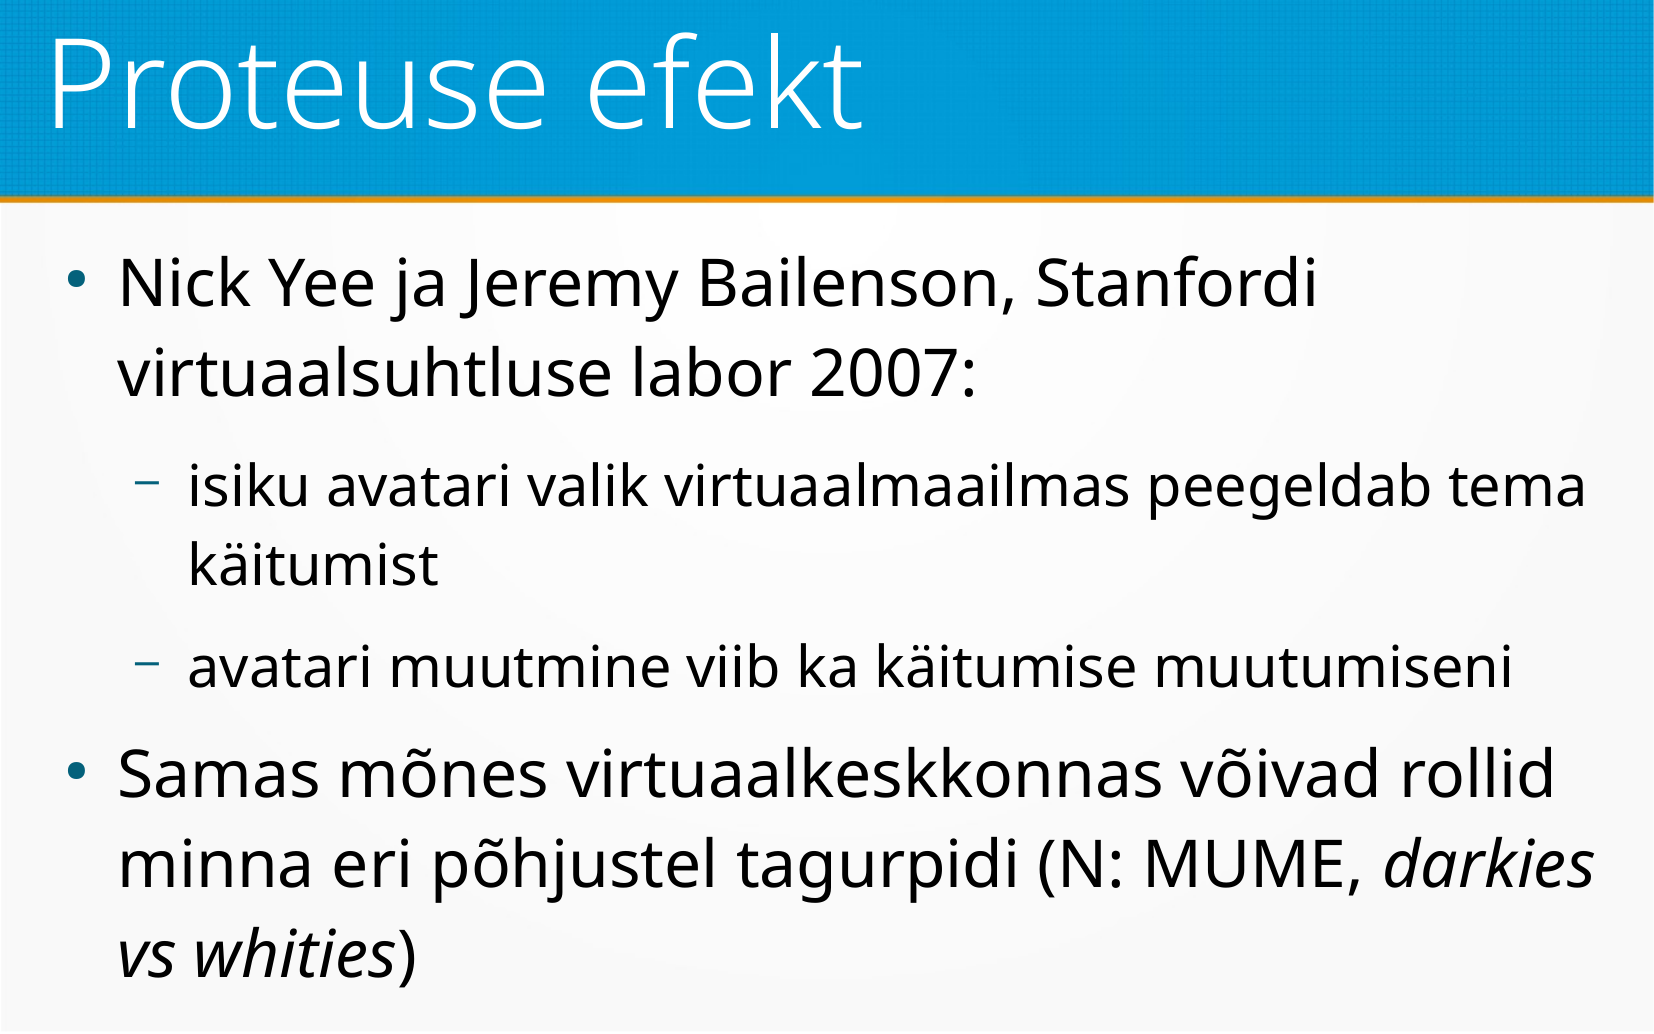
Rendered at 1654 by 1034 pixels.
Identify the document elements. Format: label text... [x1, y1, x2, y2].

title Proteuse efekt [43, 0, 1619, 166]
list Nick Yee ja Jeremy Bailenson, Stanfordi virtuaalsuhtluse labor 2007: isiku avatari valik virtuaalmaailmas peegeldab tema käitumist avatari muutmine viib ka käitumise muutumiseni Samas mõnes virtuaalkeskkonnas võivad rollid minna eri põhjustel tagurpidi (N: MUME, darkies vs whities) [47, 236, 1607, 1002]
picture [0, 195, 1654, 1034]
